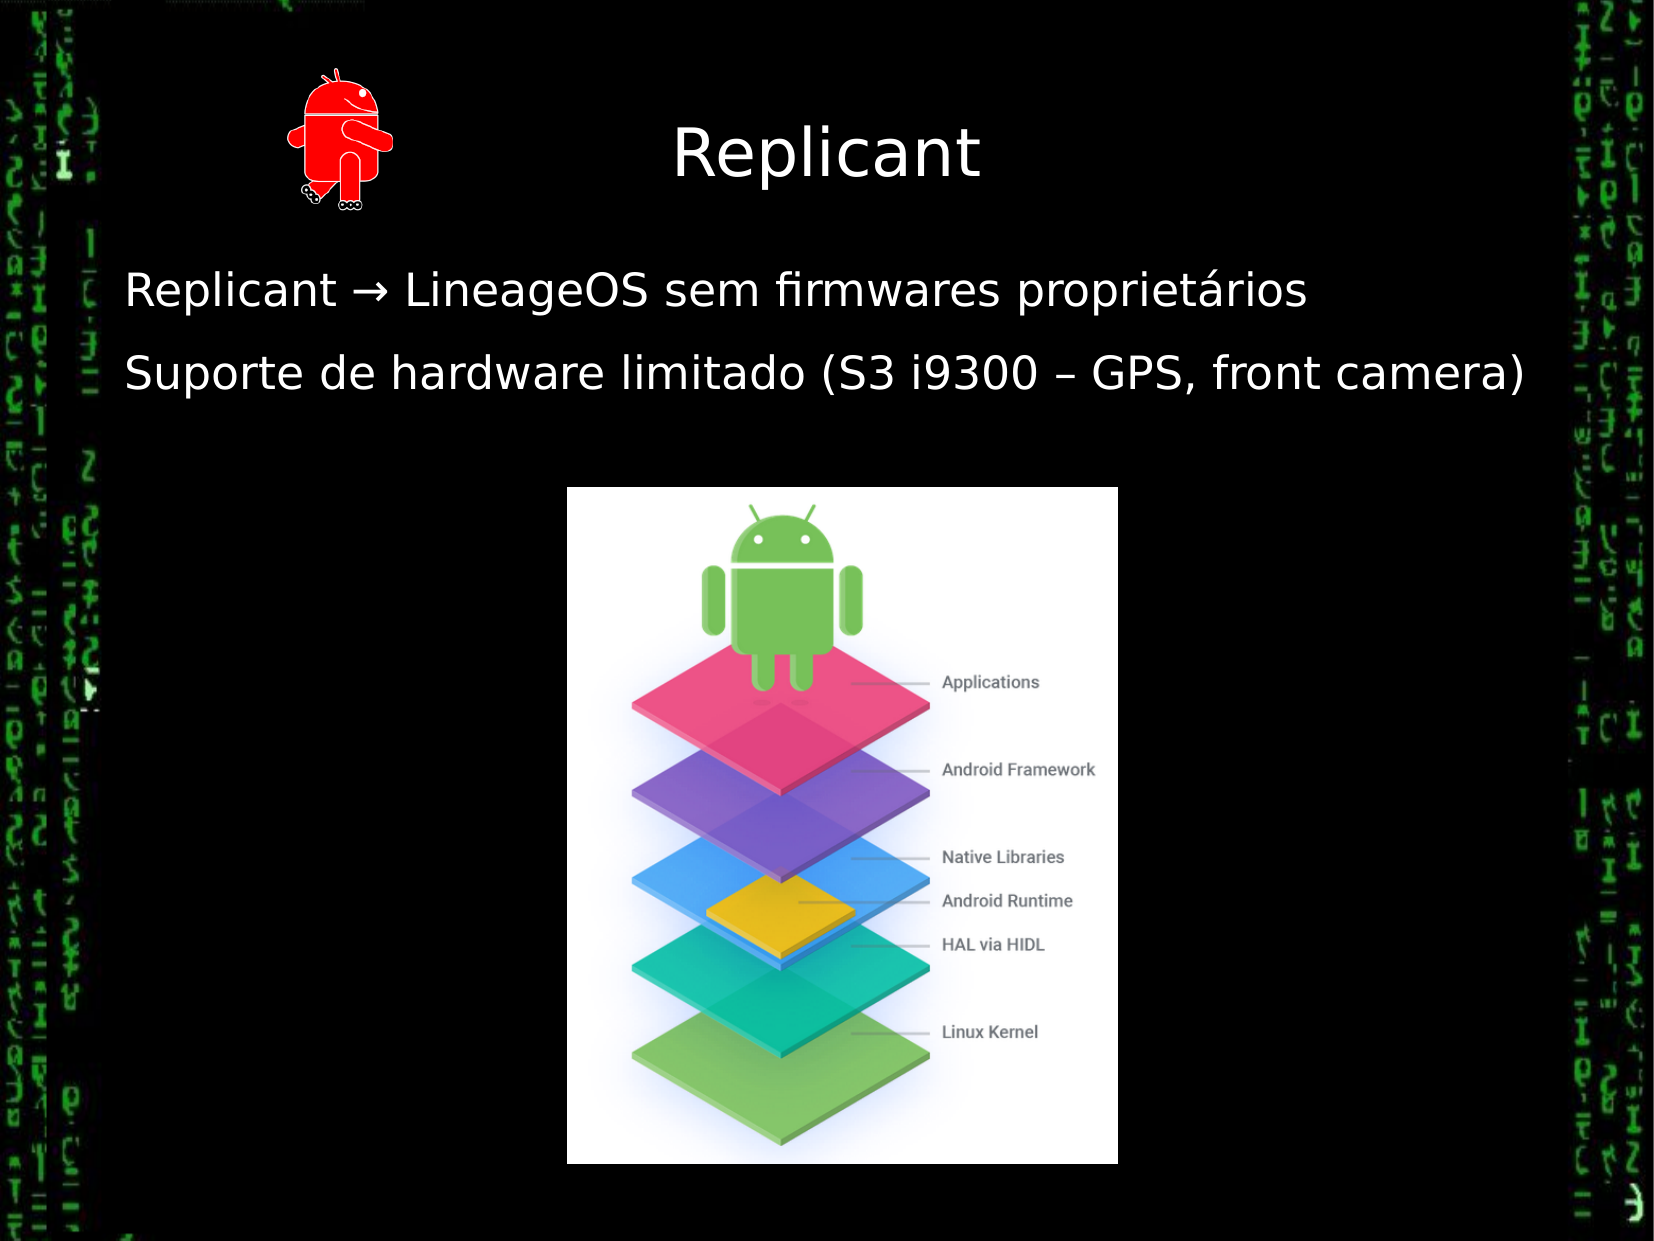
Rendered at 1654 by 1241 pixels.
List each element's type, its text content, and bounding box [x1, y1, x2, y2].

picture [0, 0, 1654, 1241]
list Replicant → LineageOS sem firmwares proprietários Suporte de hardware limitado (S3 i9300 – GPS, front camera) [53, 264, 1594, 1130]
title Replicant [82, 49, 1571, 257]
